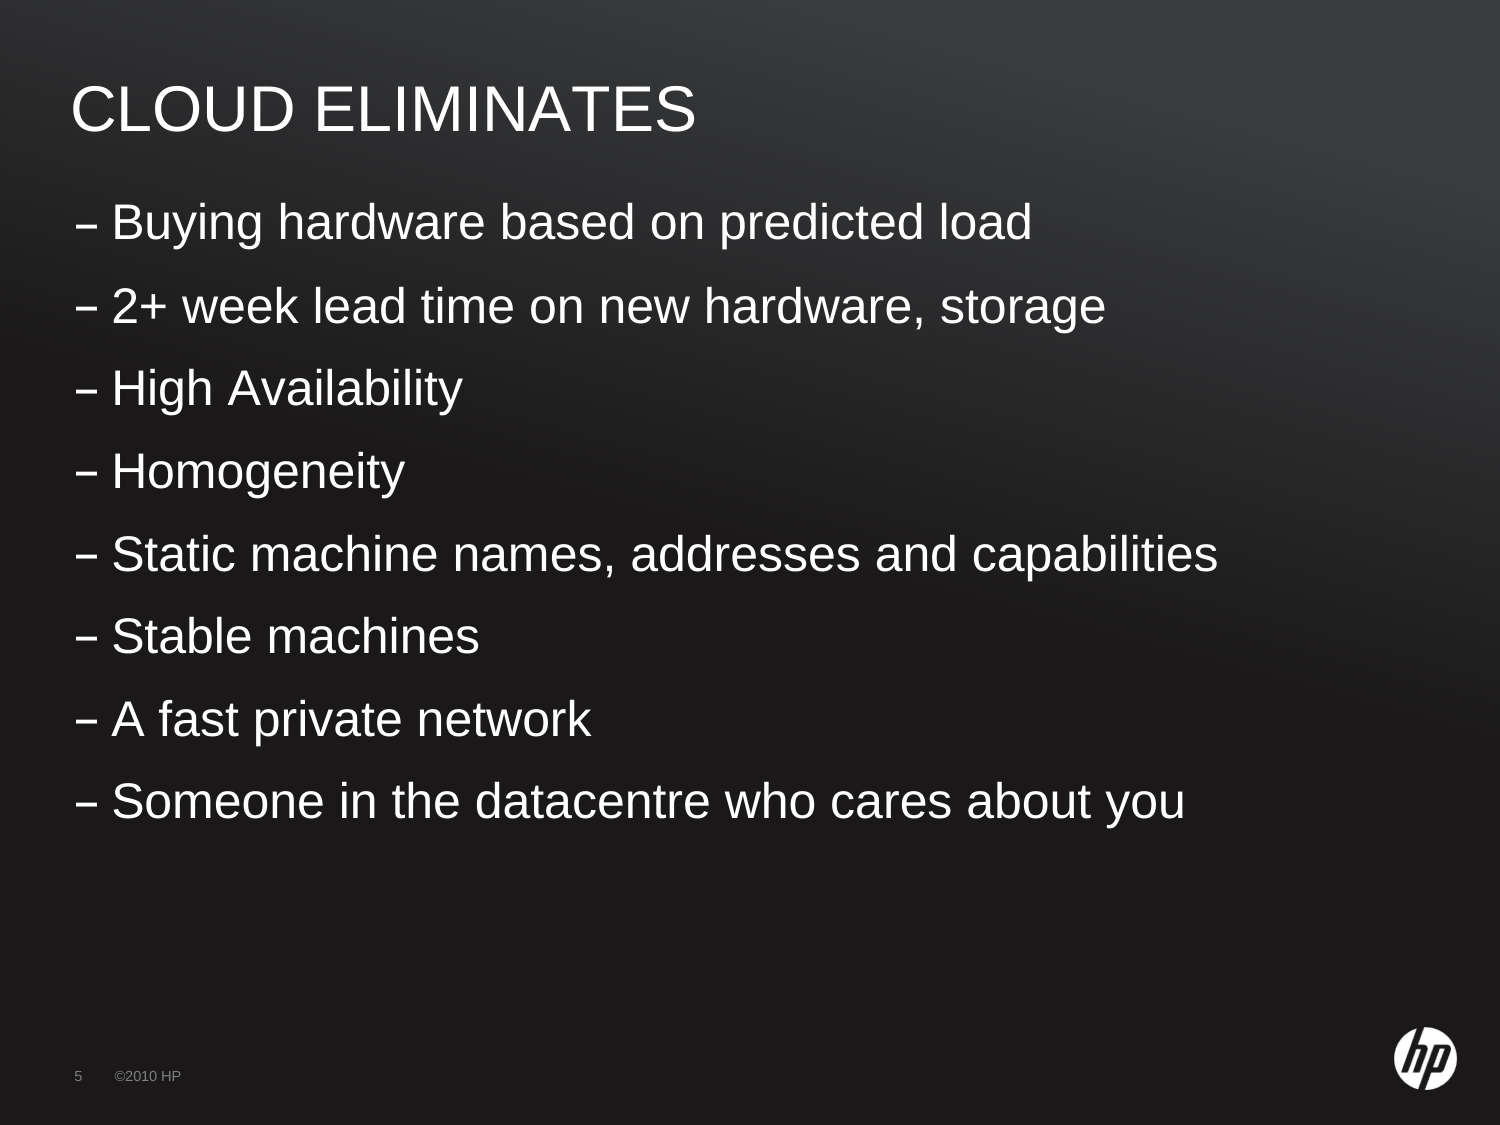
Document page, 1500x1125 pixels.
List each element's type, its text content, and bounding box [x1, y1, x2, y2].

text_box CLOUD ELIMINATES [55, 68, 1430, 153]
picture [0, 0, 1500, 1125]
text_box Buying hardware based on predicted load 2+ week lead time on new hardware, storage High Availability Homogeneity Static machine names, addresses and capabilities Stable machines A fast private network Someone in the datacentre who cares about you [59, 187, 1429, 1013]
